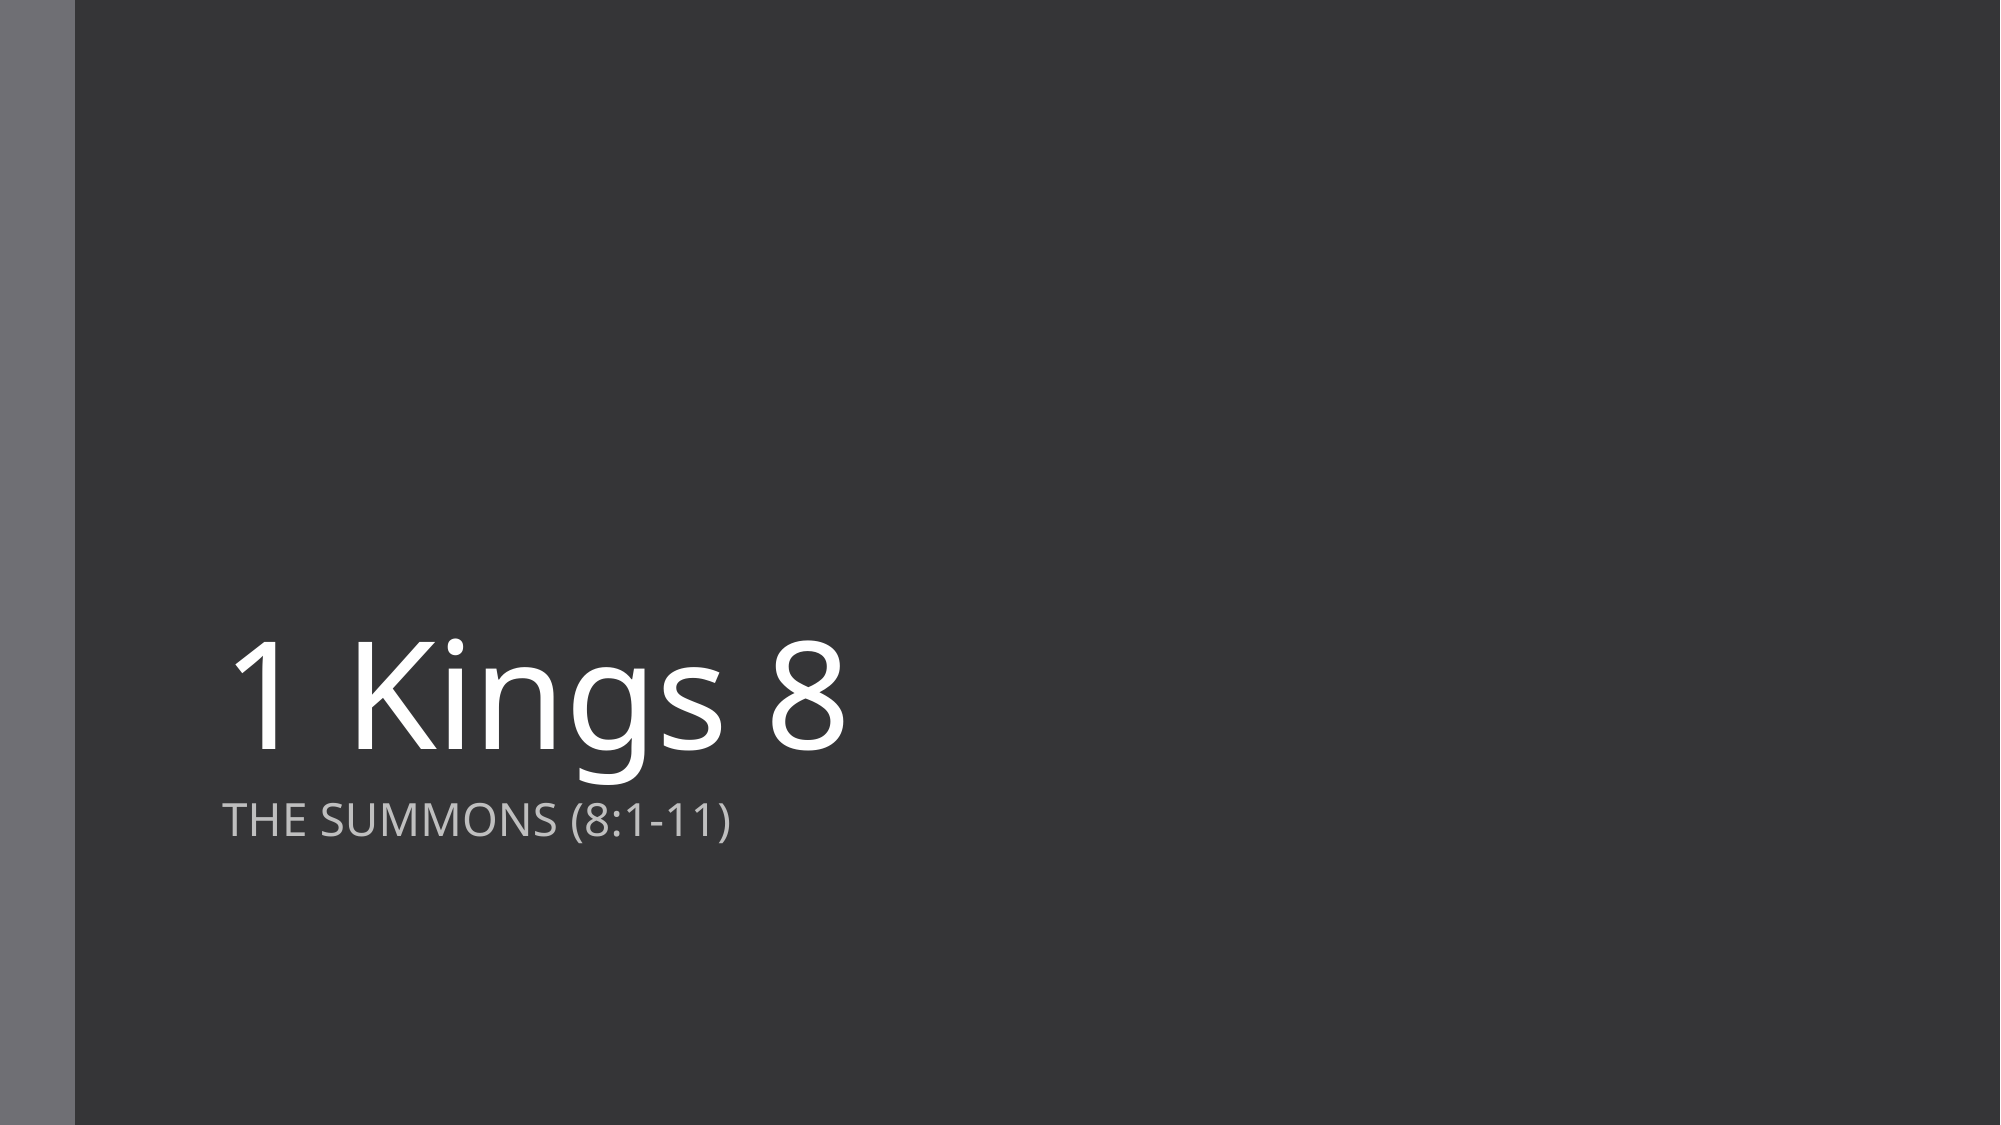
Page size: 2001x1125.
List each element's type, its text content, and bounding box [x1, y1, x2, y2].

title 1 Kings 8 [206, 124, 1752, 787]
subtitle THE SUMMONS (8:1-11) [206, 787, 1752, 1066]
